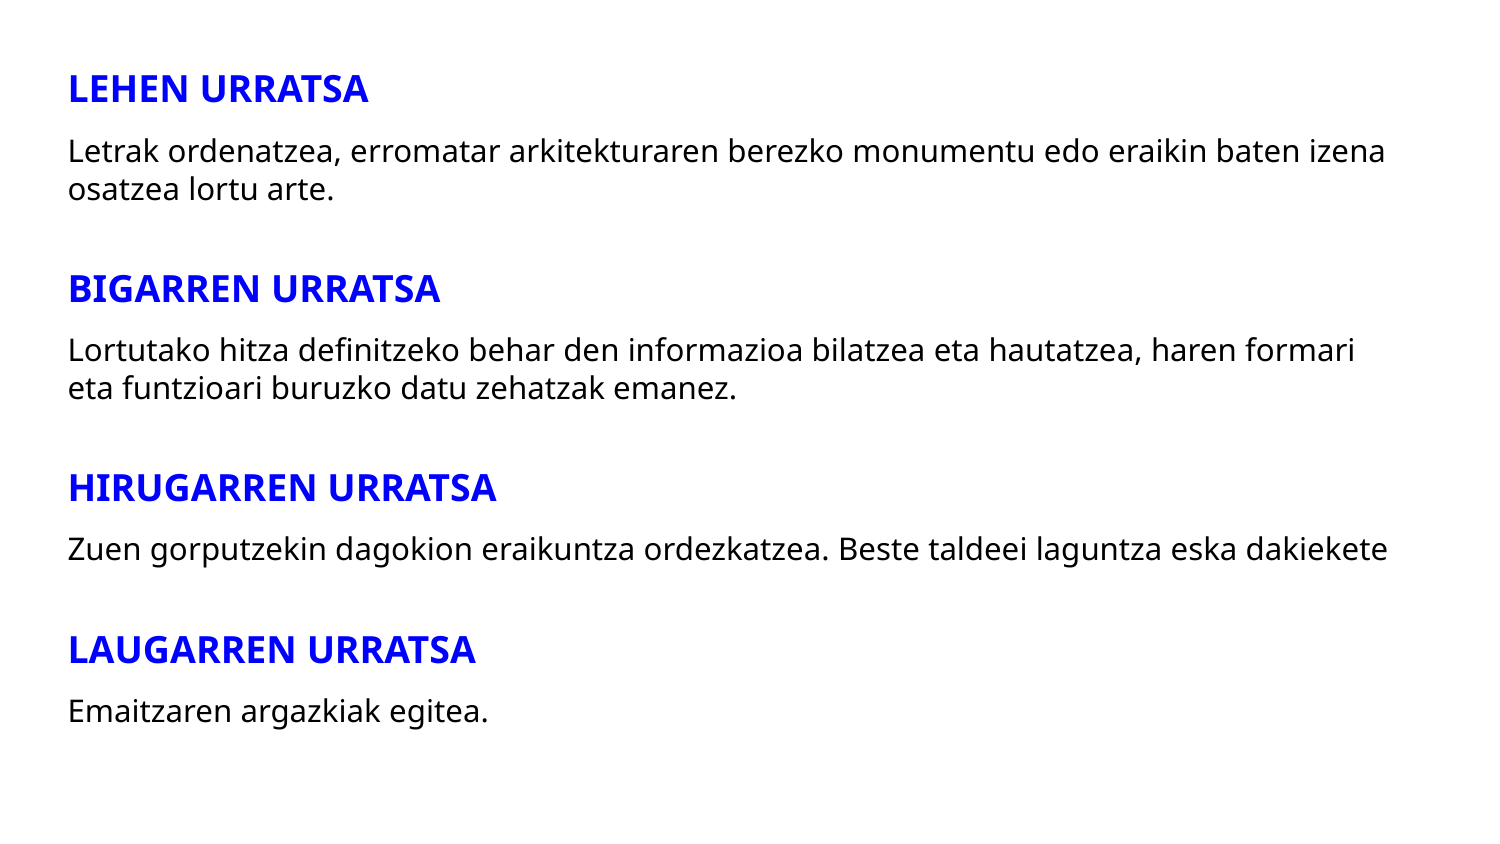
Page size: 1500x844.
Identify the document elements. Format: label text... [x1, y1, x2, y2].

text_box LEHEN URRATSA Letrak ordenatzea, erromatar arkitekturaren berezko monumentu edo eraikin baten izena osatzea lortu arte. BIGARREN URRATSA Lortutako hitza definitzeko behar den informazioa bilatzea eta hautatzea, haren formari eta funtzioari buruzko datu zehatzak emanez. HIRUGARREN URRATSA Zuen gorputzekin dagokion eraikuntza ordezkatzea. Beste taldeei laguntza eska dakiekete LAUGARREN URRATSA Emaitzaren argazkiak egitea. [52, 43, 1410, 800]
